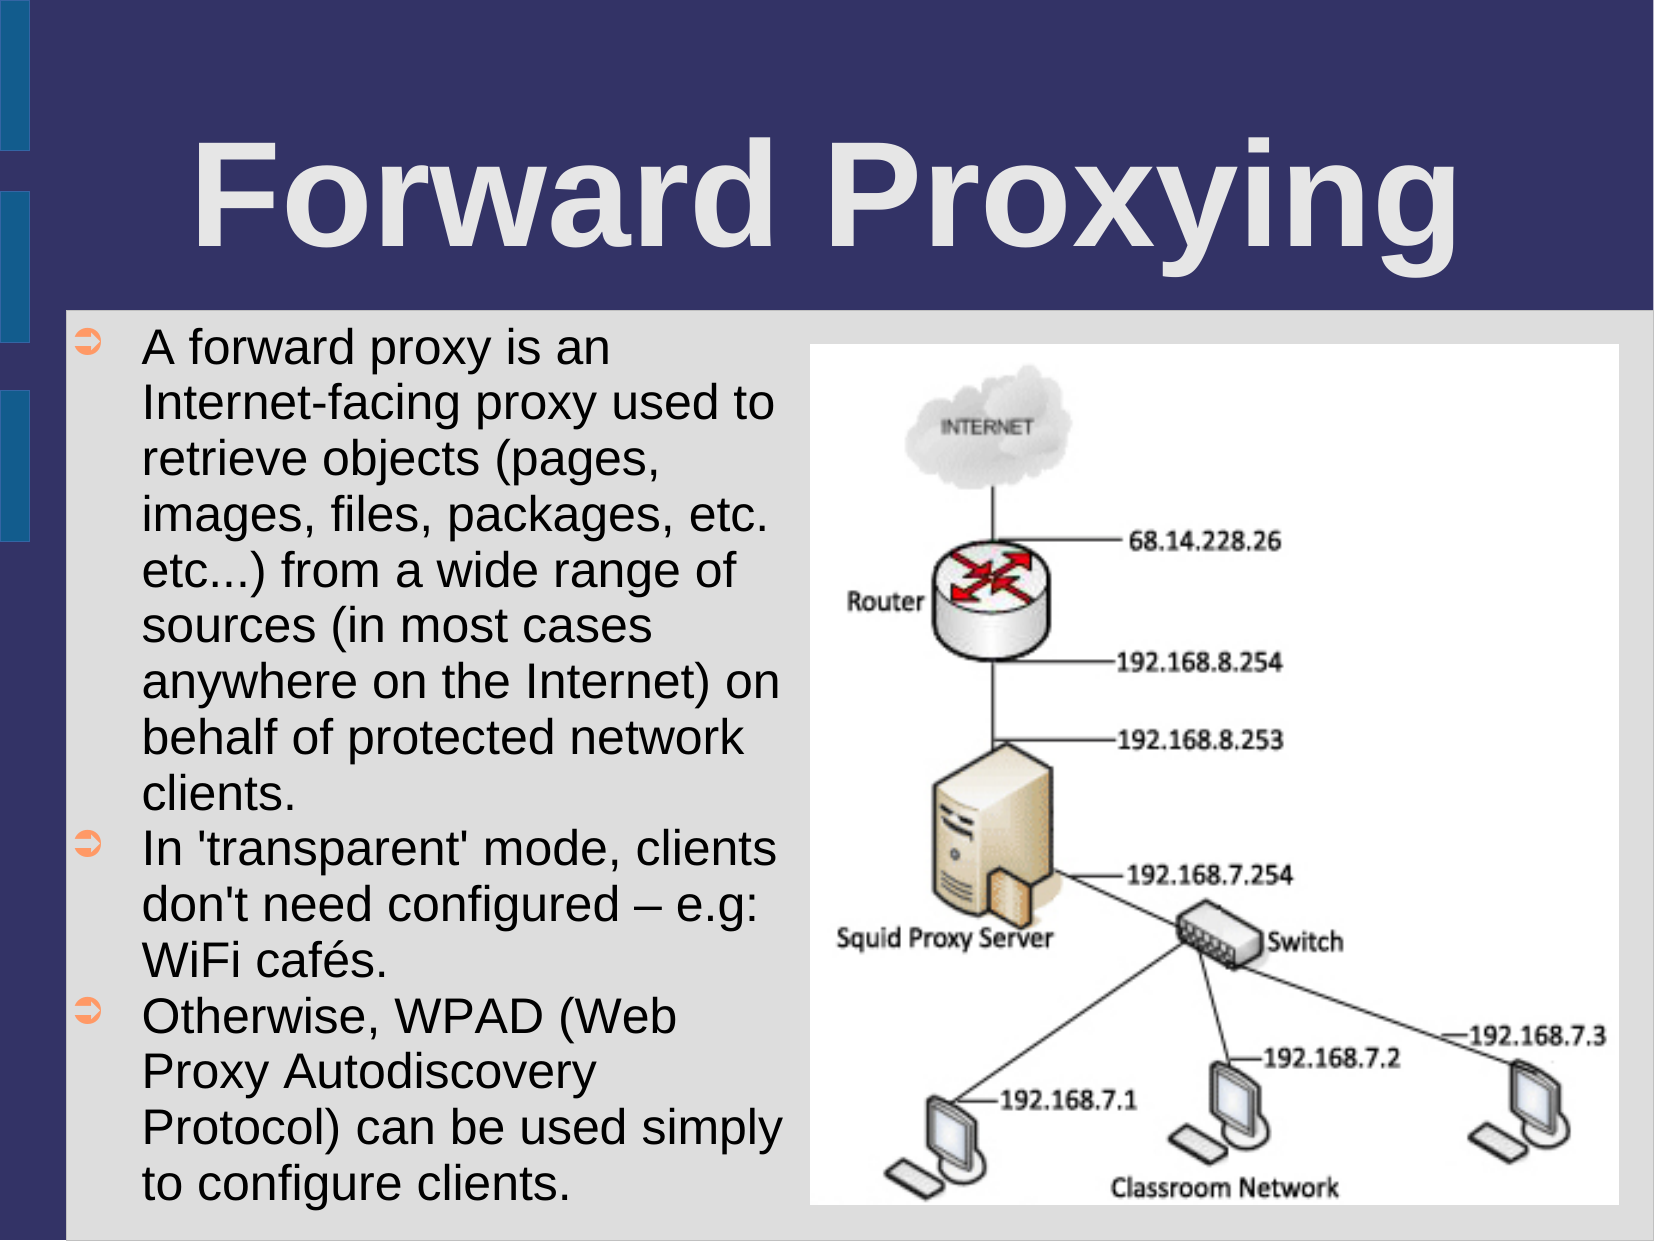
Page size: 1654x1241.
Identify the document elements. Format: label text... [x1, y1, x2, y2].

picture [810, 344, 1619, 1205]
title Forward Proxying [121, 91, 1534, 299]
list A forward proxy is an Internet-facing proxy used to retrieve objects (pages, images, files, packages, etc. etc...) from a wide range of sources (in most cases anywhere on the Internet) on behalf of protected network clients. In 'transparent' mode, clients don't need configured – e.g: WiFi cafés. Otherwise, WPAD (Web Proxy Autodiscovery Protocol) can be used simply to configure clients. [59, 318, 811, 1241]
